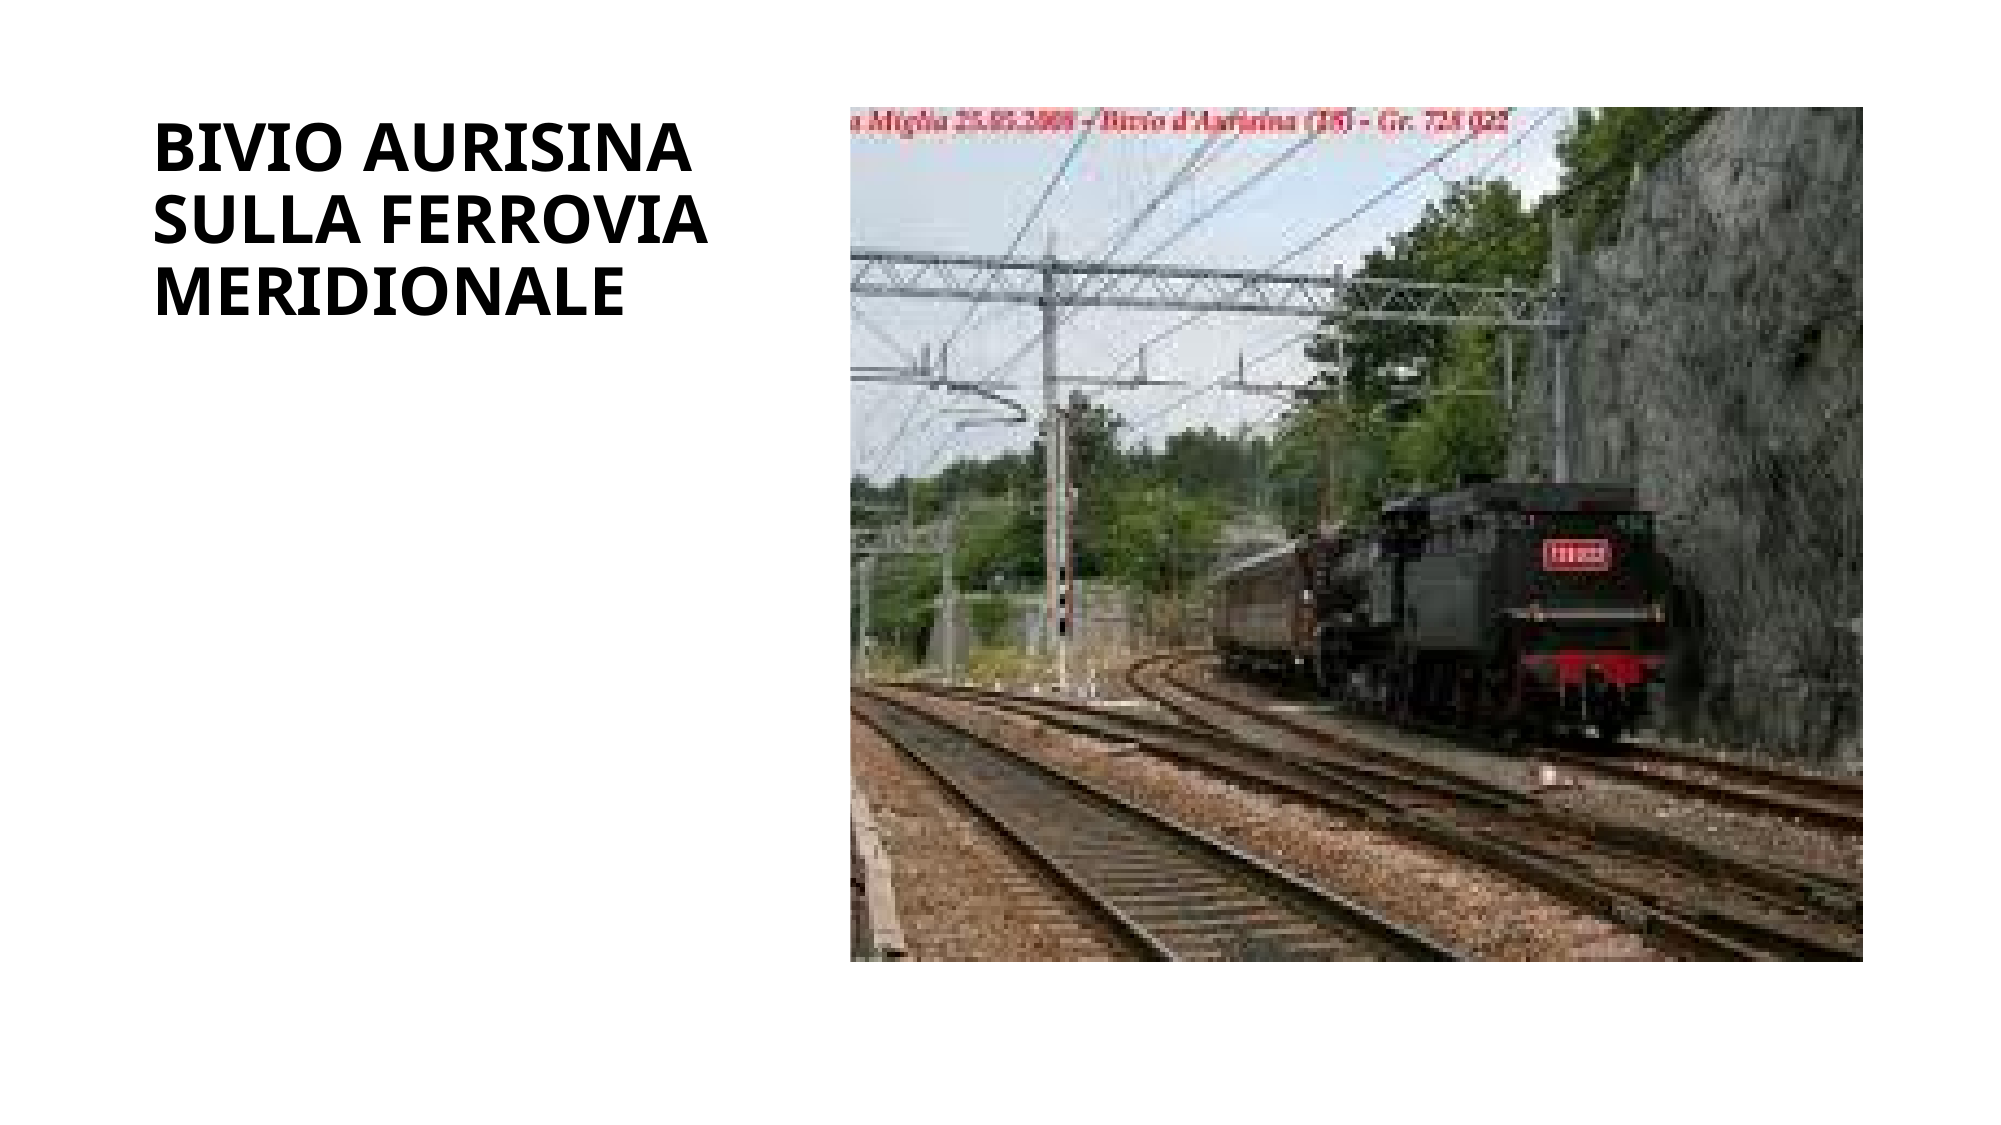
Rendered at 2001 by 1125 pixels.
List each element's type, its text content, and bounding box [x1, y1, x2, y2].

title BIVIO AURISINA SULLA FERROVIA MERIDIONALE [137, 75, 783, 338]
picture [850, 107, 1863, 962]
